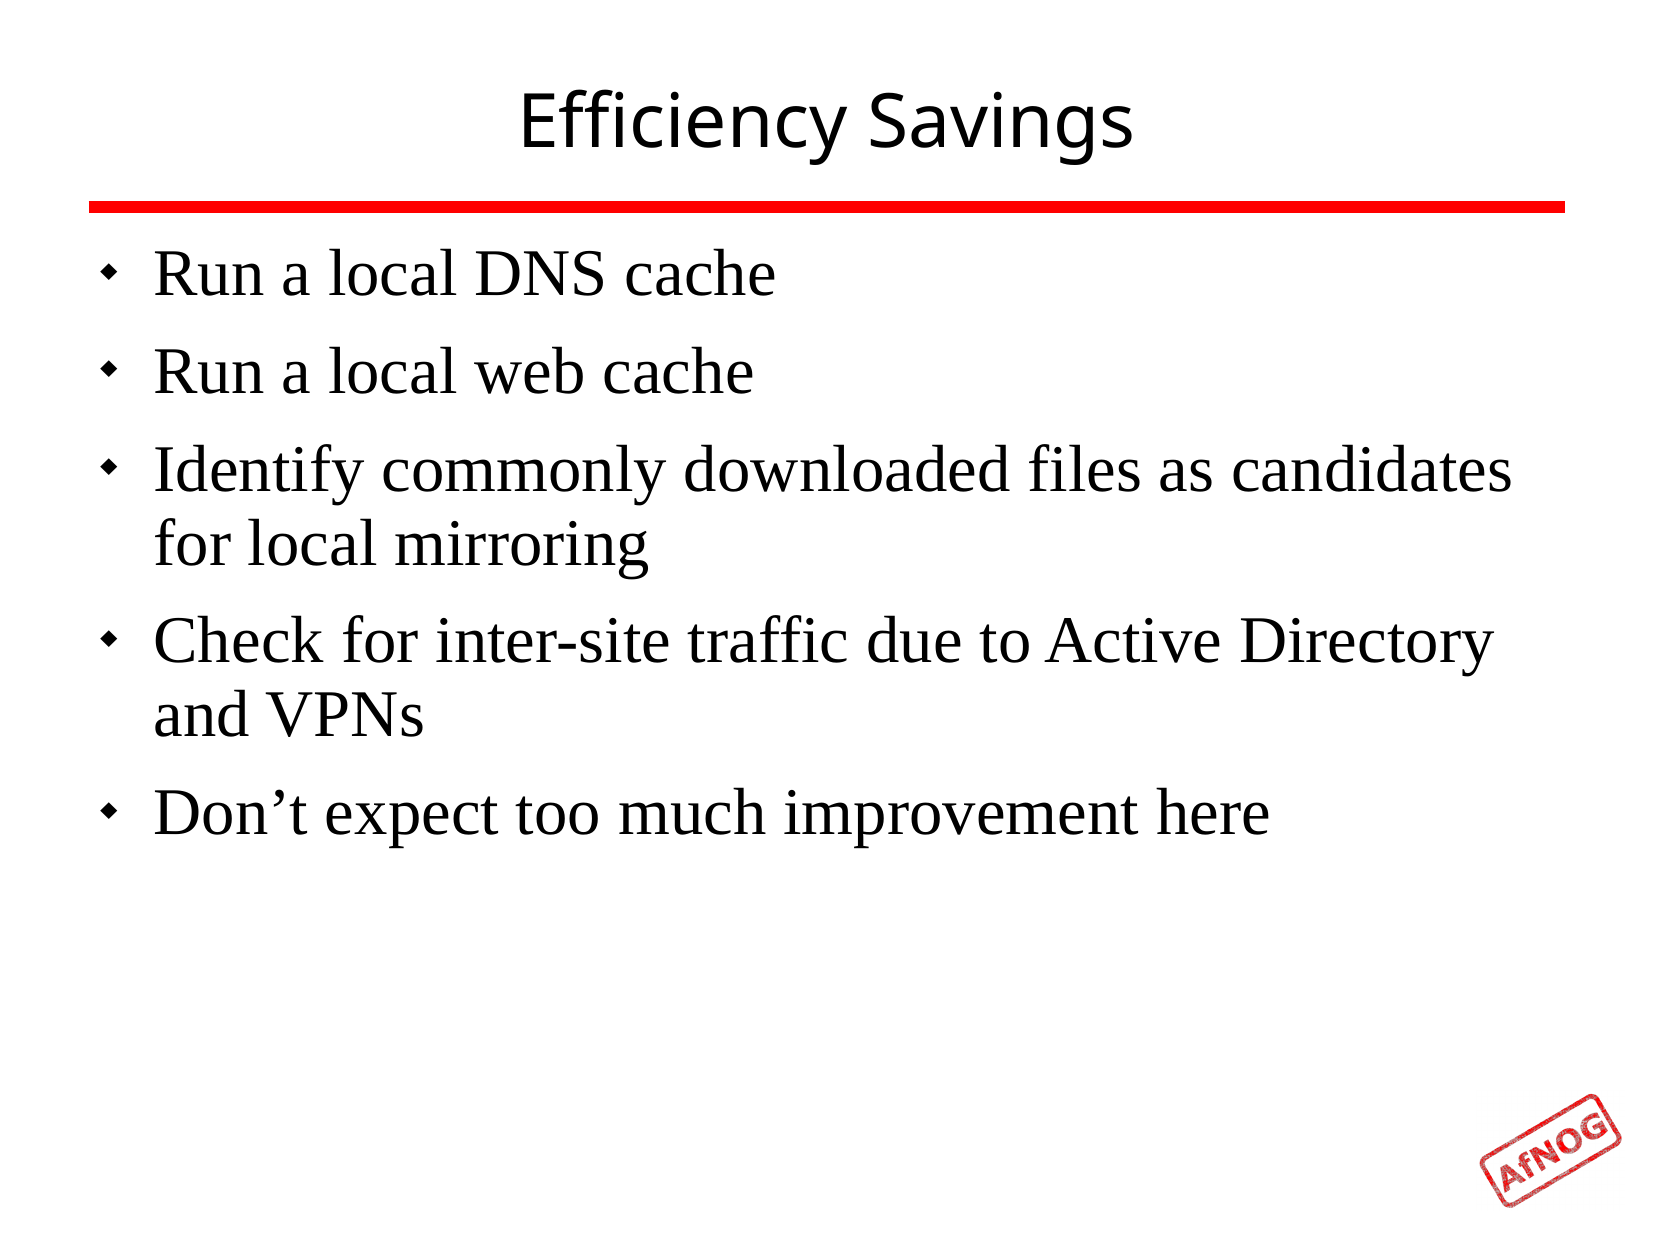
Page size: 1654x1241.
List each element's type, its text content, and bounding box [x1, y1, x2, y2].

list Run a local DNS cache Run a local web cache Identify commonly downloaded files as candidates for local mirroring Check for inter-site traffic due to Active Directory and VPNs Don’t expect too much improvement here [82, 236, 1571, 1108]
picture [1476, 1090, 1625, 1211]
title Efficiency Savings [82, 29, 1571, 207]
